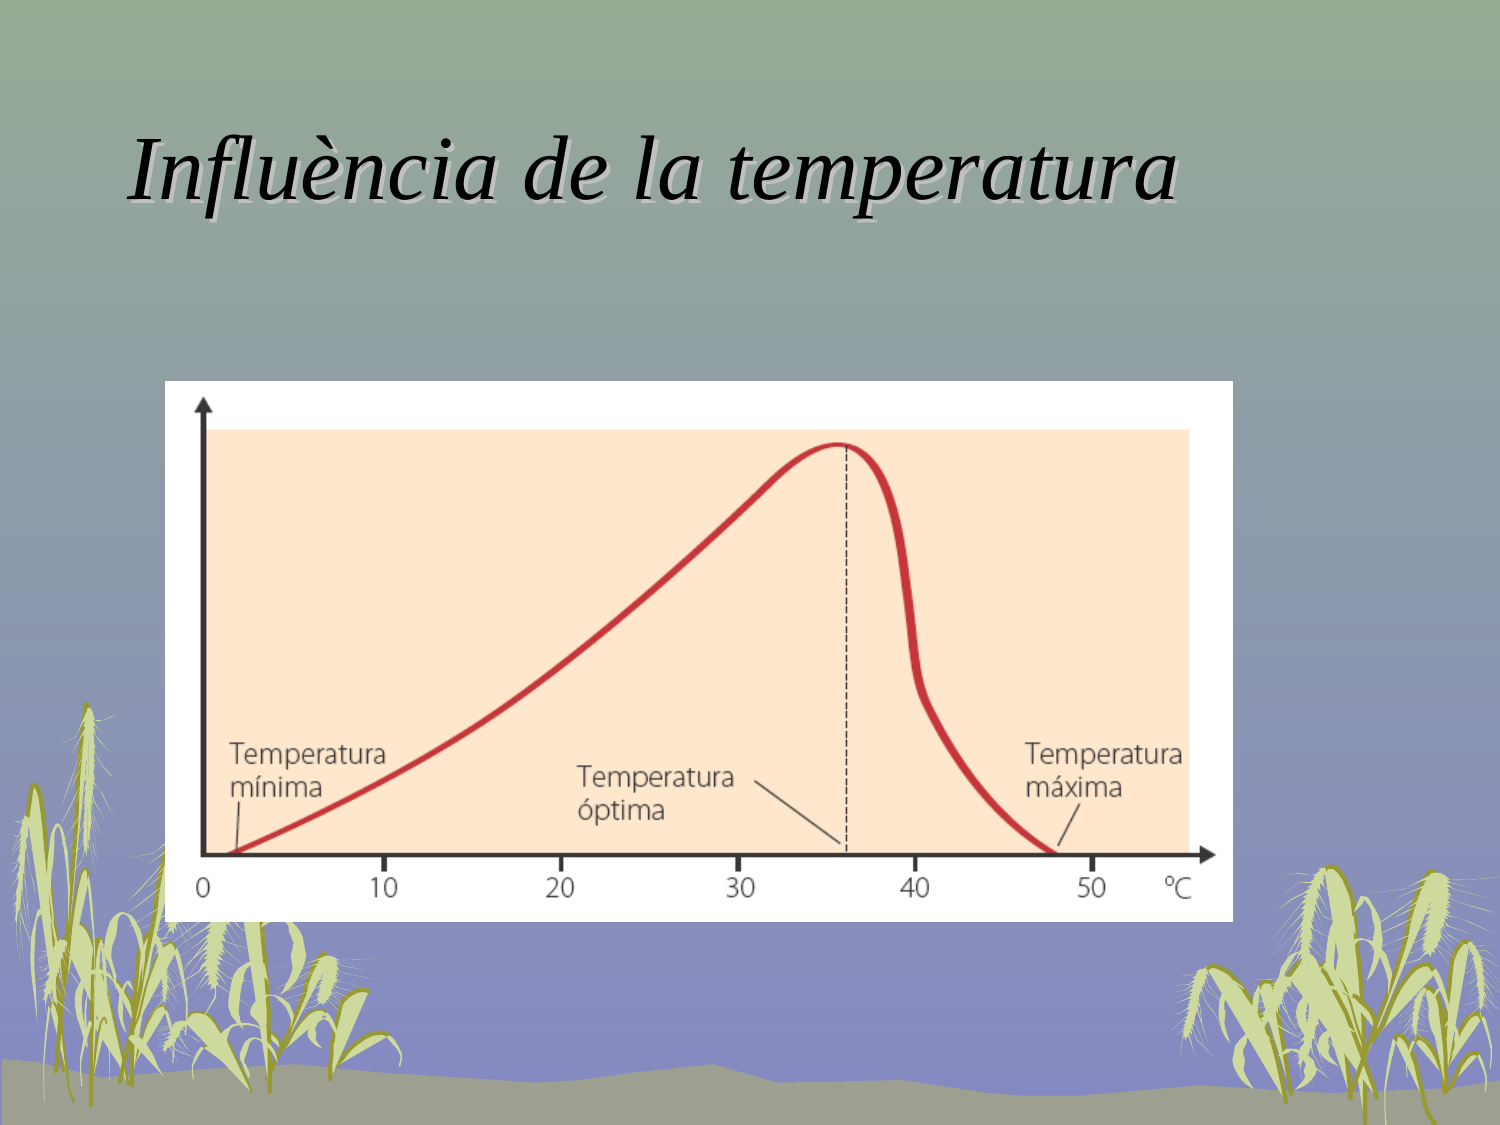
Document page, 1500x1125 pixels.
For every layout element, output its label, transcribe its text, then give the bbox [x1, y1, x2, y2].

title Influència de la temperatura [112, 44, 1388, 281]
picture [165, 381, 1233, 922]
